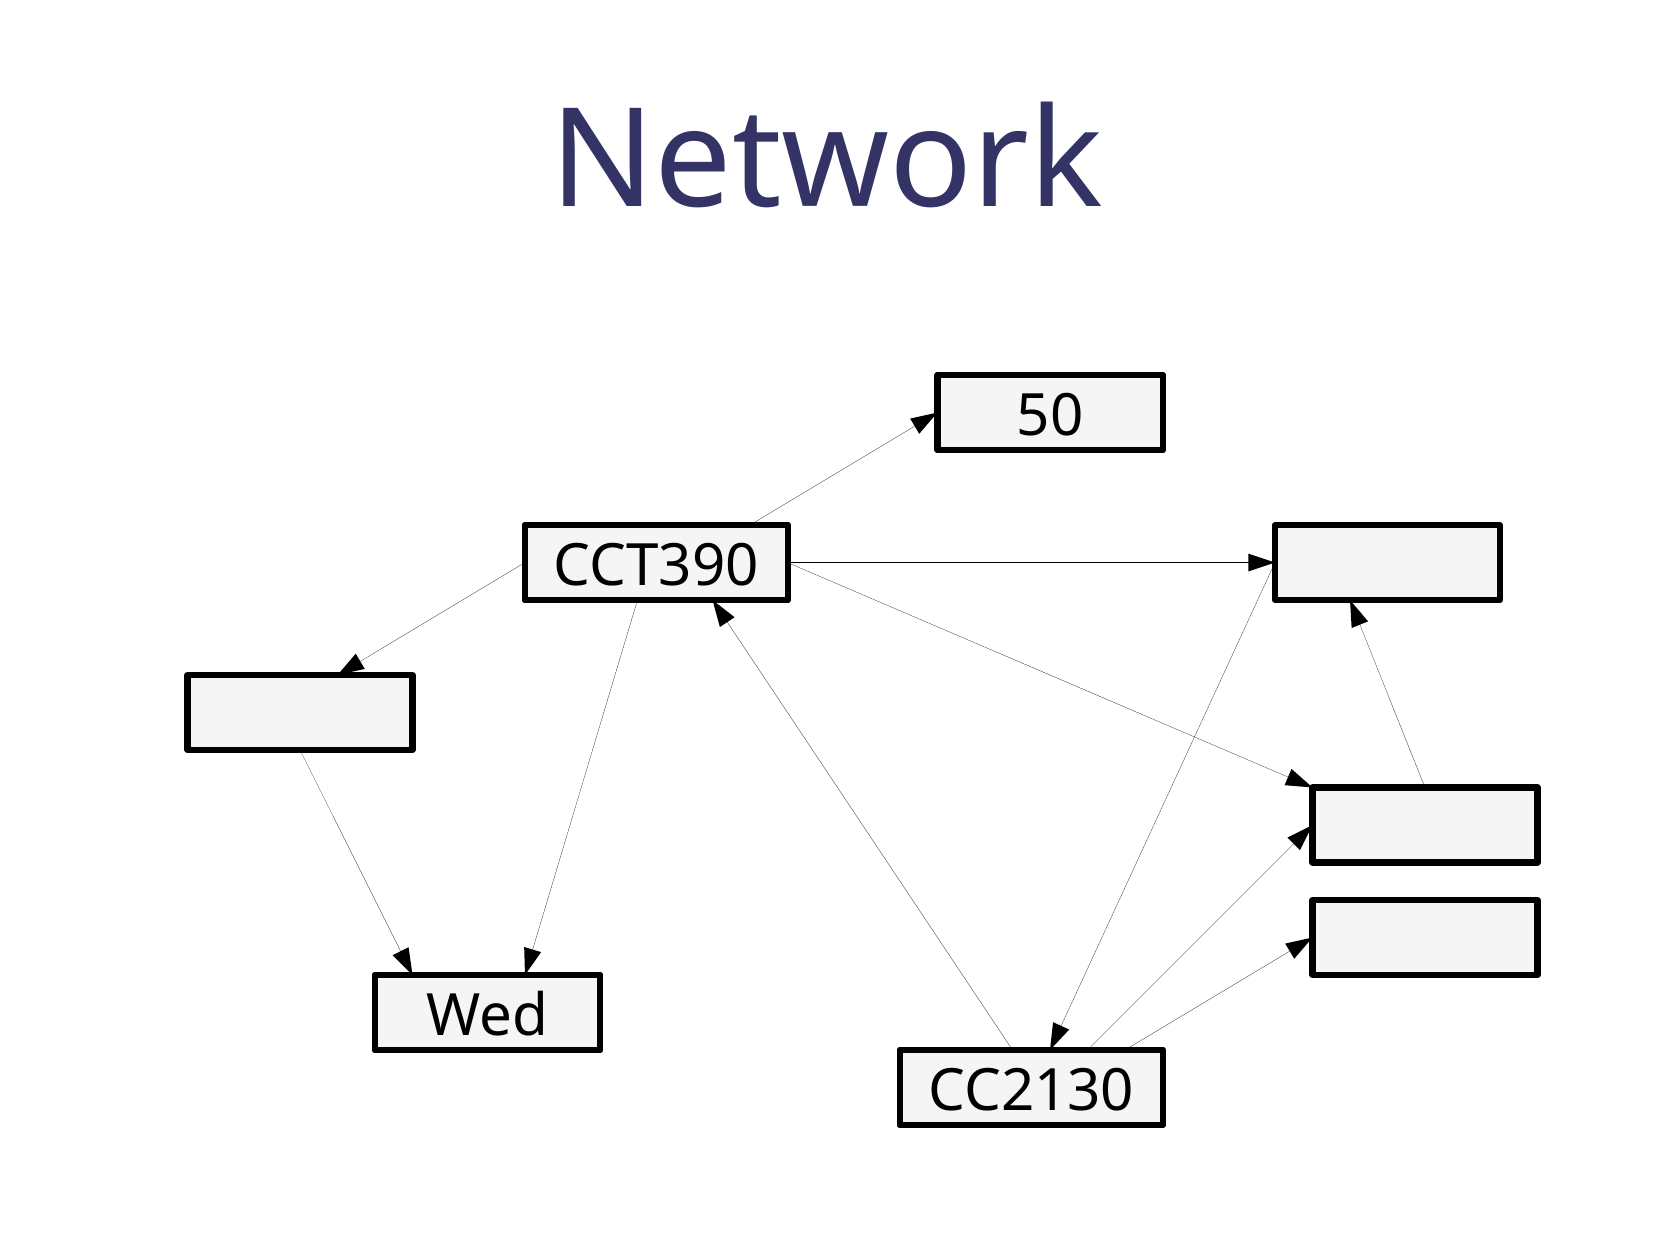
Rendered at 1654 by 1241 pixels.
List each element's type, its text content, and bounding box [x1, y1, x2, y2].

title Network [82, 56, 1571, 250]
text_box CCT390 [525, 525, 788, 601]
text_box [1275, 525, 1501, 601]
text_box CC2130 [900, 1050, 1163, 1126]
text_box 50 [937, 375, 1163, 451]
text_box [187, 675, 413, 751]
text_box Wed [375, 975, 601, 1051]
text_box [1312, 787, 1538, 863]
text_box [1312, 900, 1538, 976]
